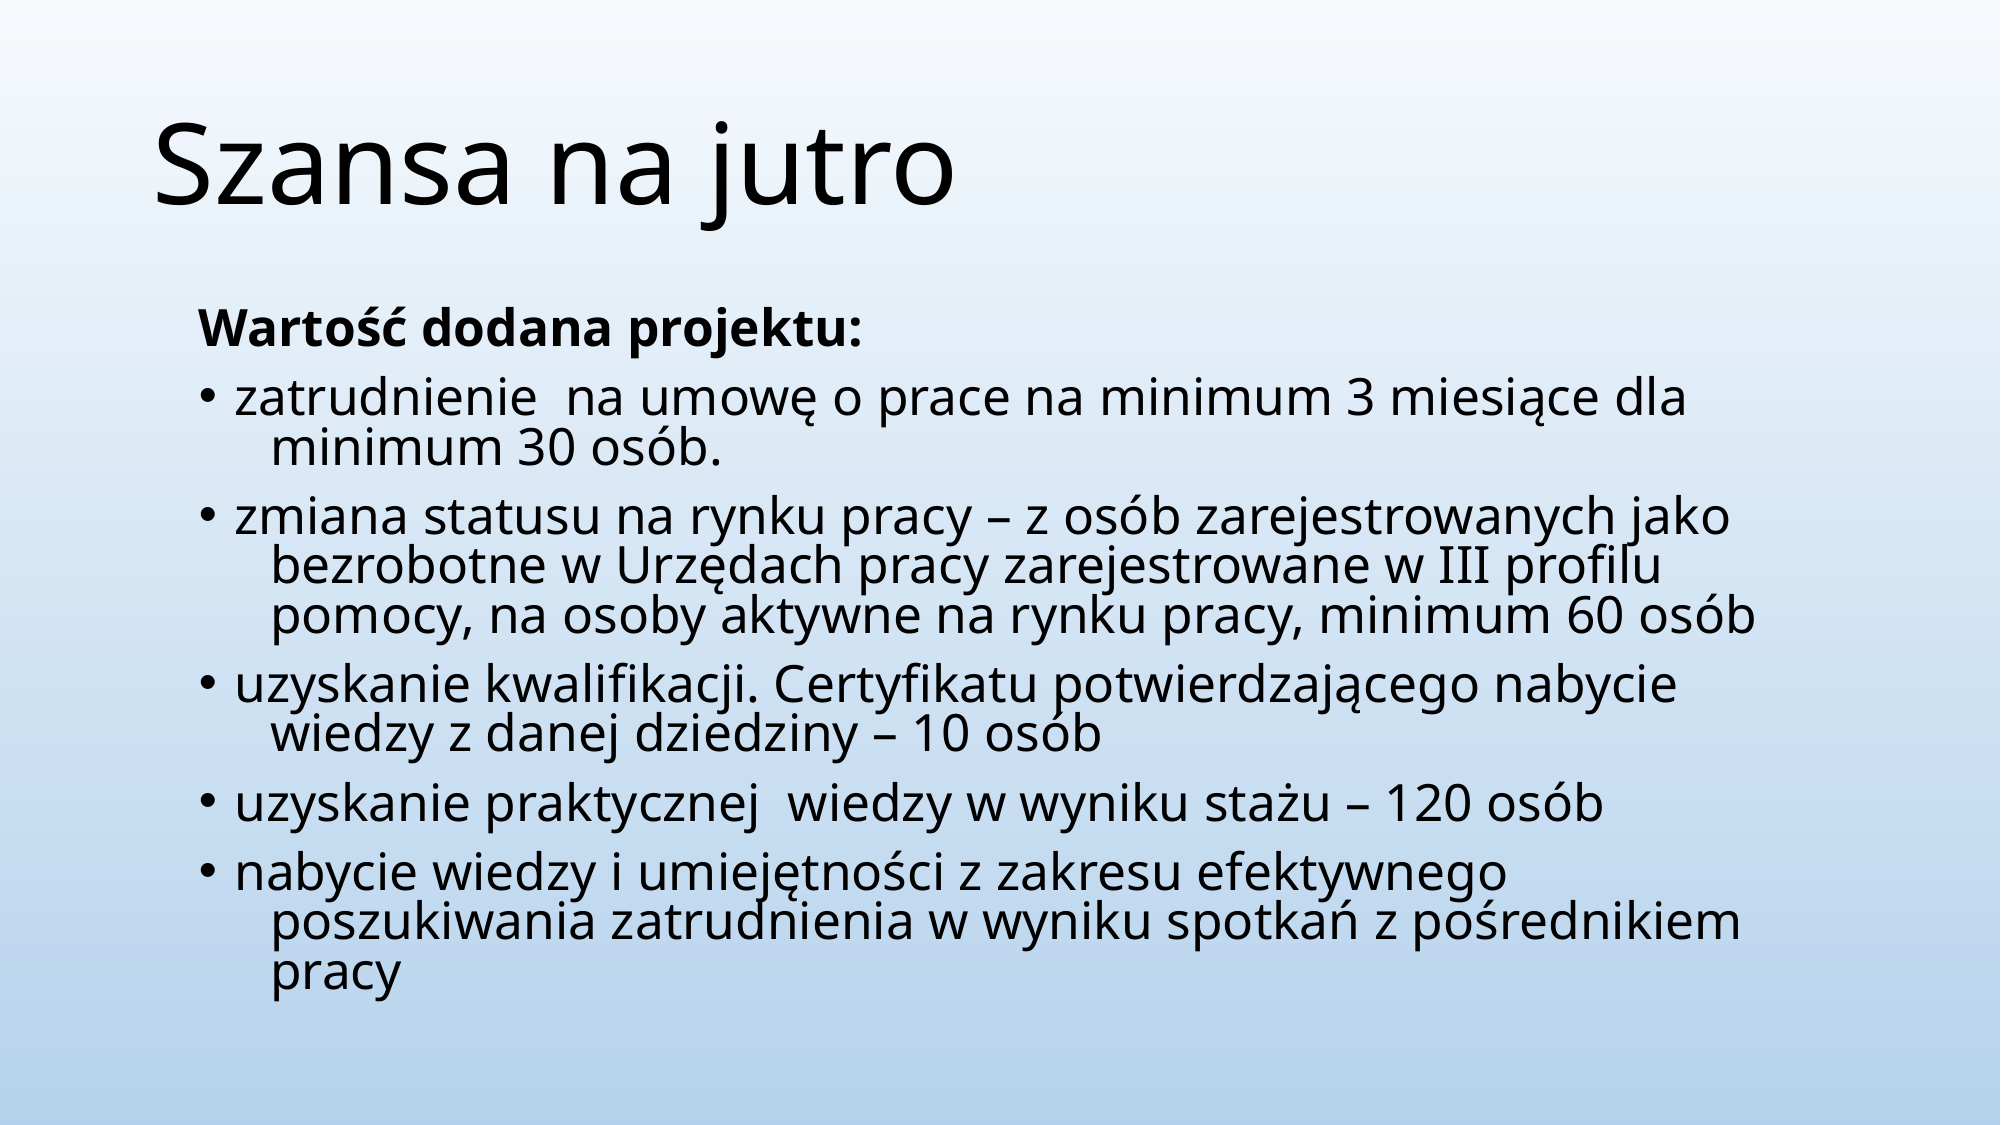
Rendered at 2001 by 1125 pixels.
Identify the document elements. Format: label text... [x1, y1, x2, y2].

title Szansa na jutro [137, 59, 1863, 278]
list Wartość dodana projektu: zatrudnienie na umowę o prace na minimum 3 miesiące dla minimum 30 osób. zmiana statusu na rynku pracy – z osób zarejestrowanych jako bezrobotne w Urzędach pracy zarejestrowane w III profilu pomocy, na osoby aktywne na rynku pracy, minimum 60 osób uzyskanie kwalifikacji. Certyfikatu potwierdzającego nabycie wiedzy z danej dziedziny – 10 osób uzyskanie praktycznej wiedzy w wyniku stażu – 120 osób nabycie wiedzy i umiejętności z zakresu efektywnego poszukiwania zatrudnienia w wyniku spotkań z pośrednikiem pracy [183, 299, 1863, 1014]
